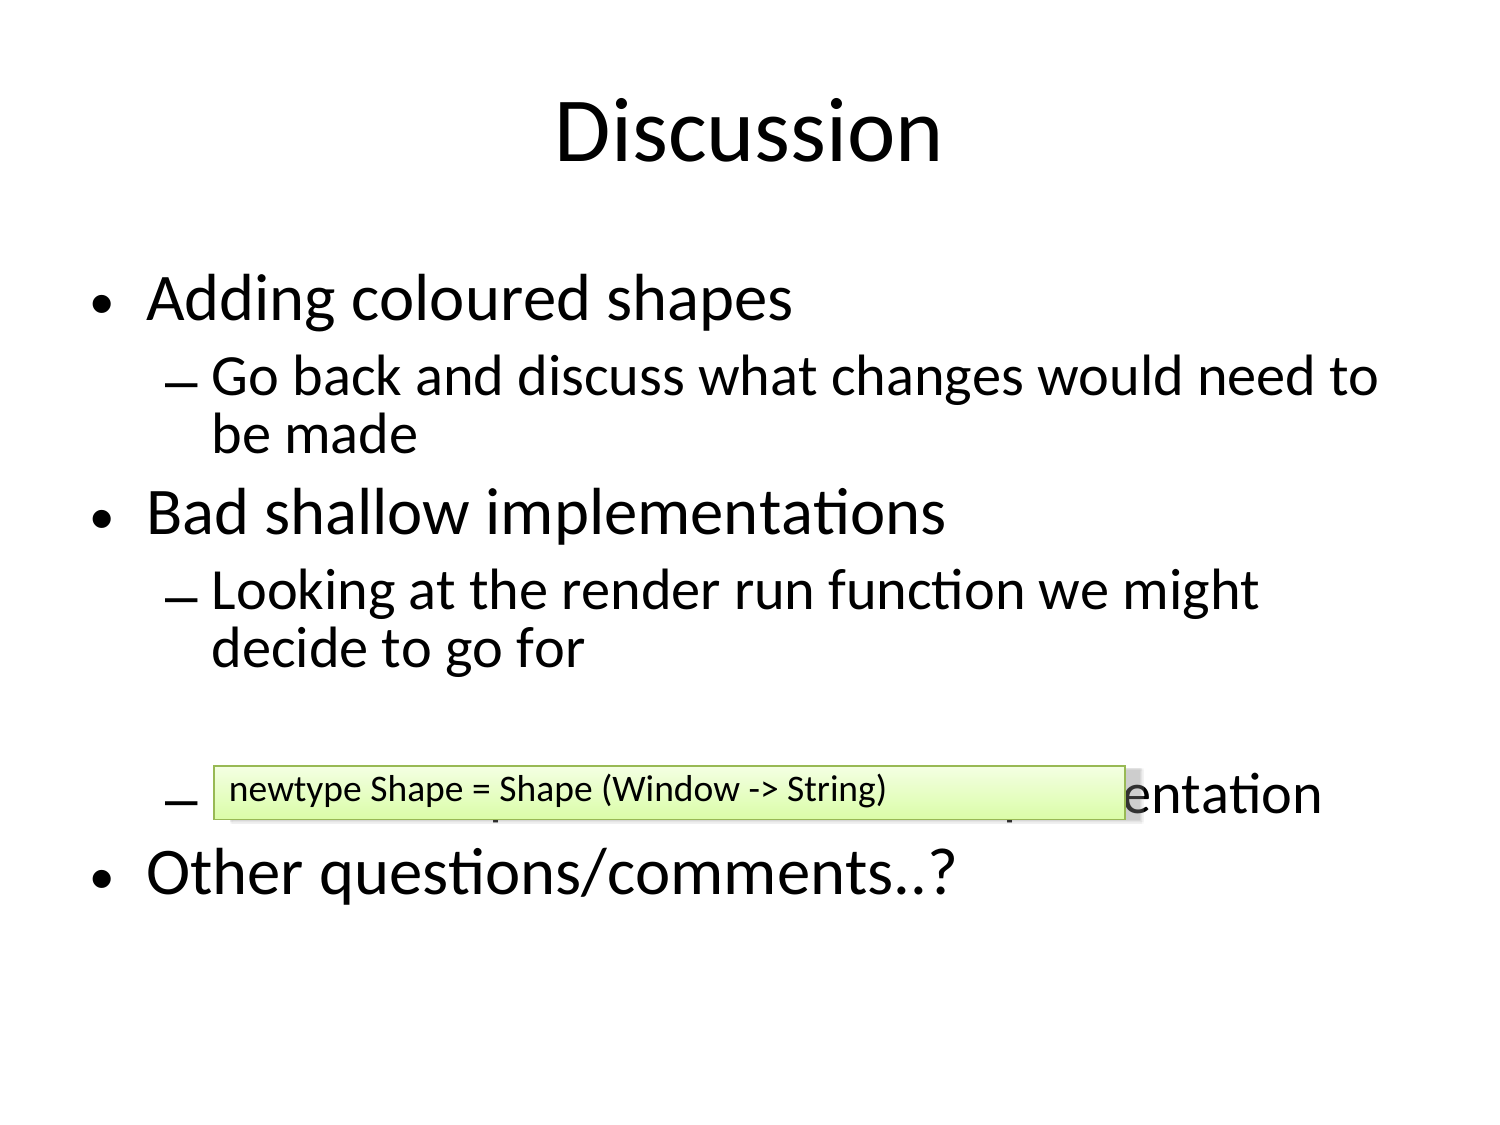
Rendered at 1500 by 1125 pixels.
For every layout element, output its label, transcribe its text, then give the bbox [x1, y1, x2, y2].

text_box newtype Shape = Shape (Window -> String) [214, 766, 1125, 820]
list Adding coloured shapes Go back and discuss what changes would need to be made Bad shallow implementations Looking at the render run function we might decide to go for Discuss the problems with this implementation Other questions/comments..? [75, 262, 1426, 1125]
title Discussion [75, 45, 1426, 233]
